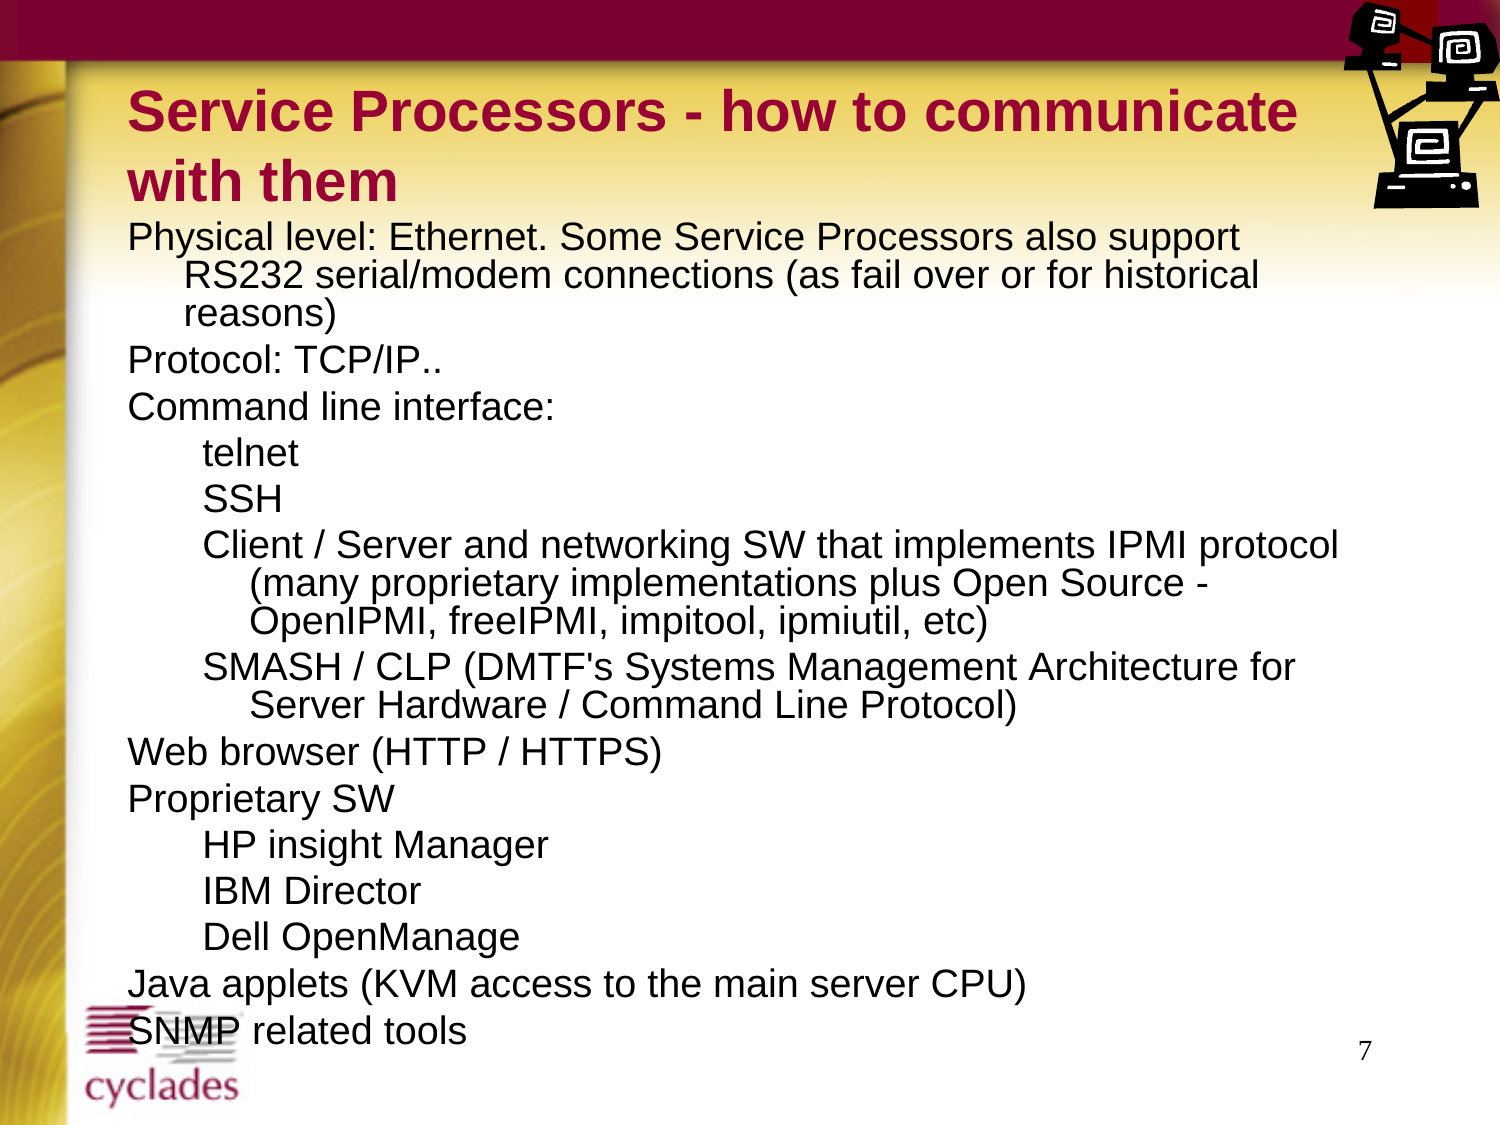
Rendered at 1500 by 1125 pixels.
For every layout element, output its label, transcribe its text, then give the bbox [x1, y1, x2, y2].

chart [1343, 0, 1500, 211]
list Physical level: Ethernet. Some Service Processors also support RS232 serial/modem connections (as fail over or for historical reasons) Protocol: TCP/IP.. Command line interface: telnet SSH Client / Server and networking SW that implements IPMI protocol (many proprietary implementations plus Open Source - OpenIPMI, freeIPMI, impitool, ipmiutil, etc) SMASH / CLP (DMTF's Systems Management Architecture for Server Hardware / Command Line Protocol) Web browser (HTTP / HTTPS) Proprietary SW HP insight Manager IBM Director Dell OpenManage Java applets (KVM access to the main server CPU) SNMP related tools [112, 212, 1388, 1067]
title Service Processors - how to communicate with them [112, 67, 1388, 212]
picture [0, 0, 1500, 1125]
